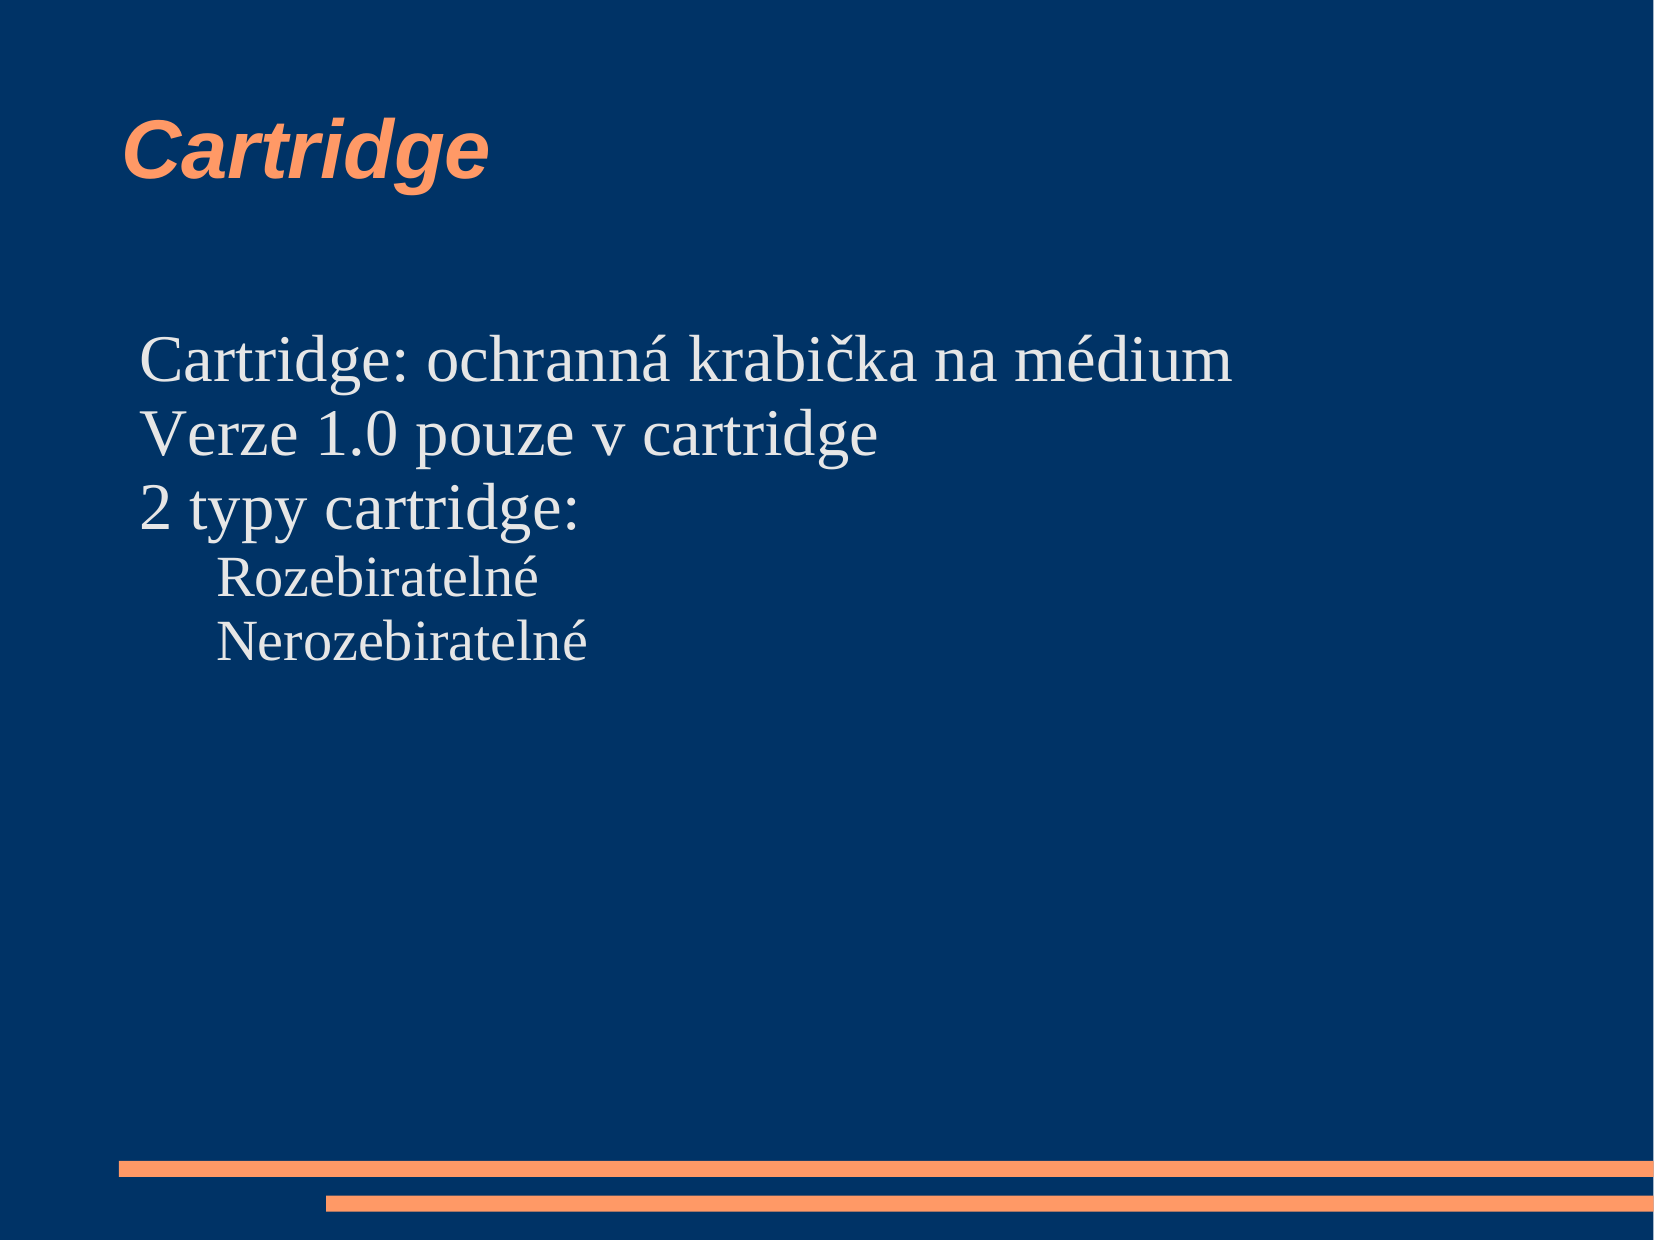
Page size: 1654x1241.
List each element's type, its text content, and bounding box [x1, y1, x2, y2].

list Cartridge: ochranná krabička na médium Verze 1.0 pouze v cartridge 2 typy cartridge: Rozebiratelné Nerozebiratelné [121, 322, 1561, 1133]
title Cartridge [121, 46, 1534, 254]
